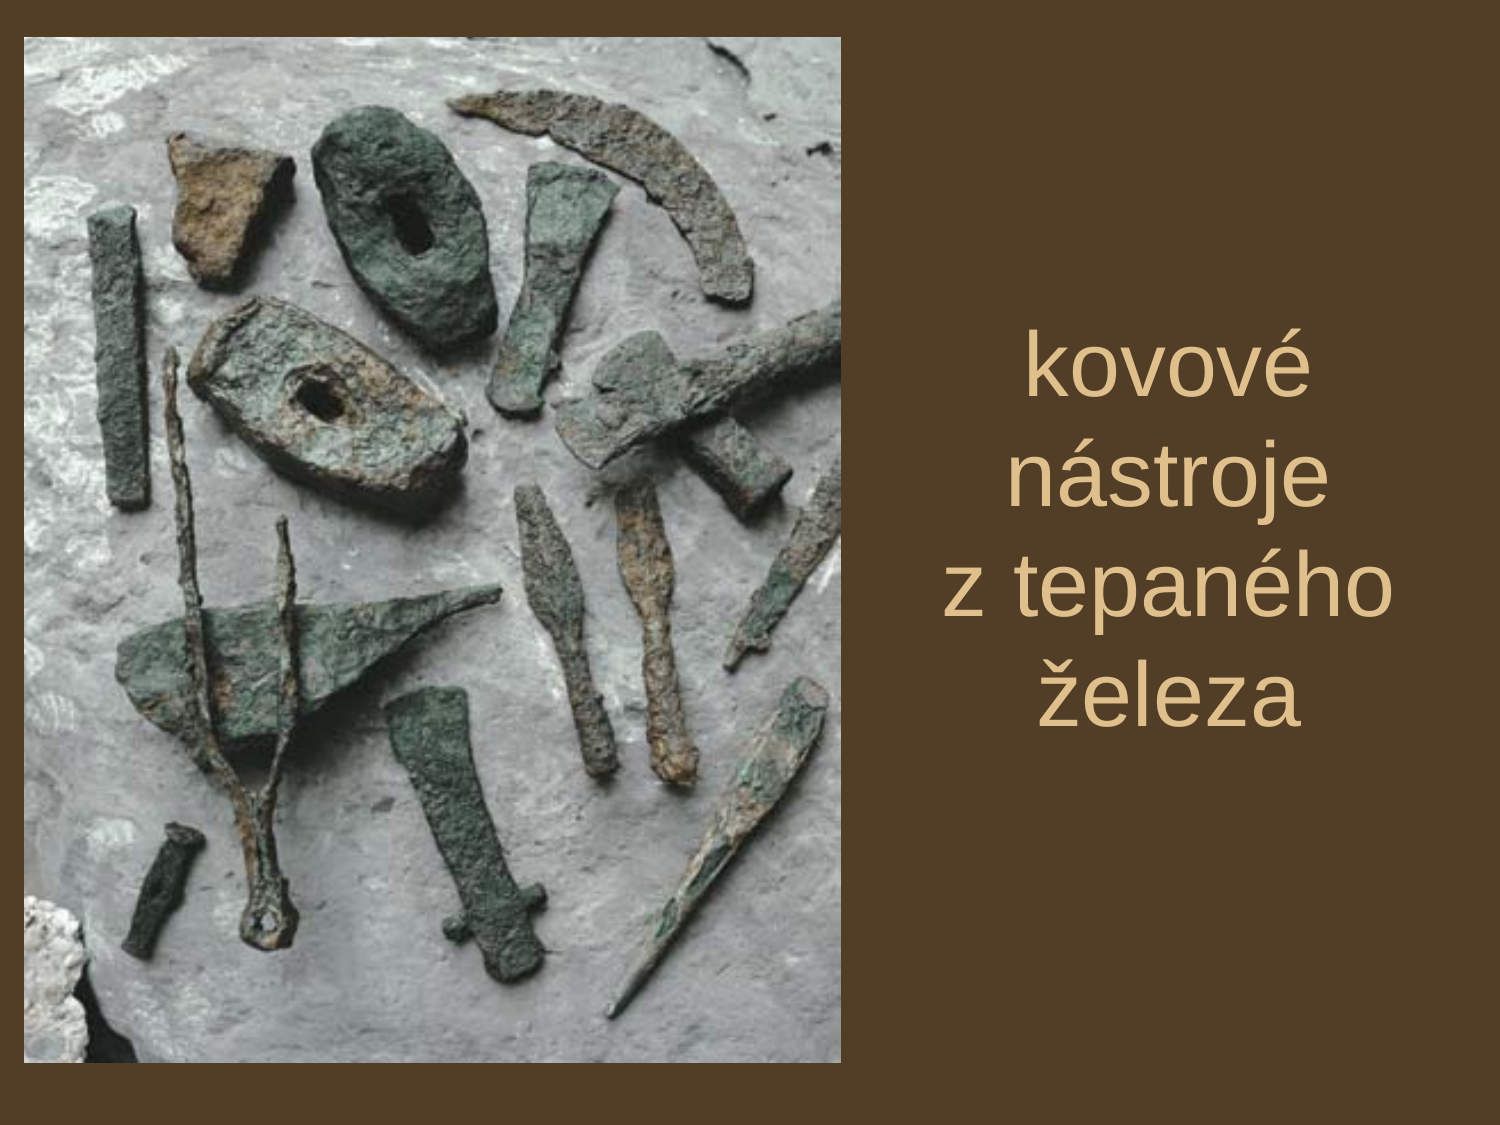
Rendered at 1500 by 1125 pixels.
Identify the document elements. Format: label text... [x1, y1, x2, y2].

title kovové nástroje z tepaného železa [900, 237, 1438, 813]
picture [24, 37, 841, 1063]
